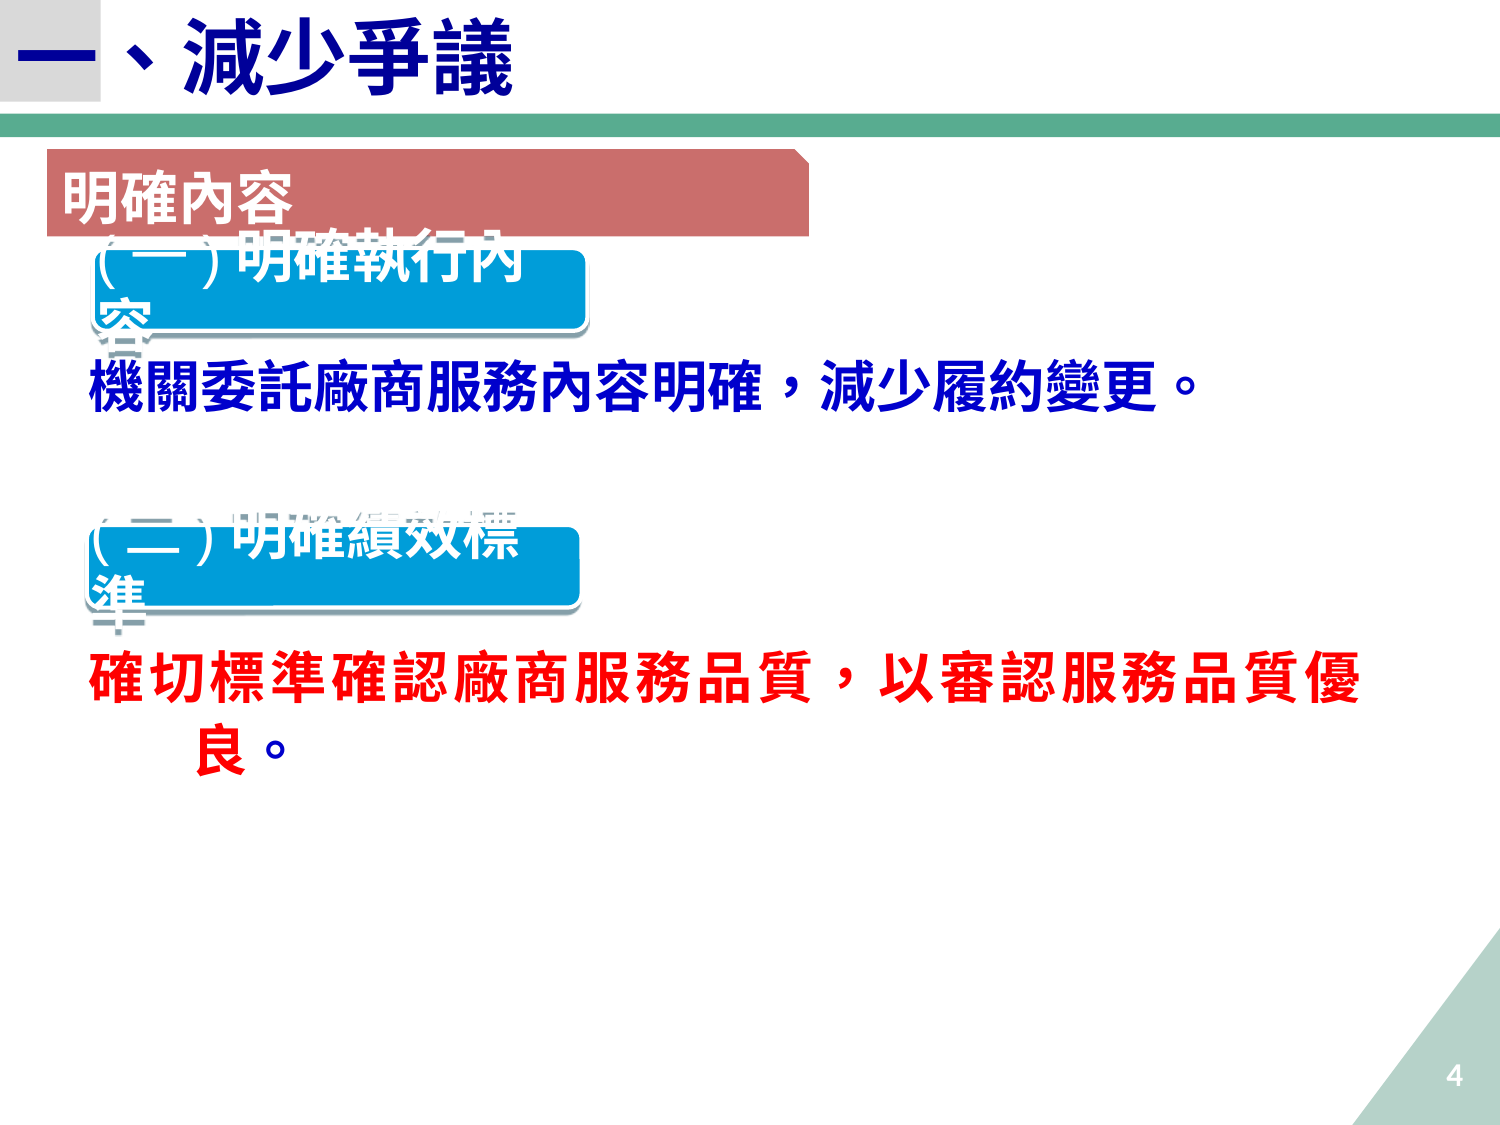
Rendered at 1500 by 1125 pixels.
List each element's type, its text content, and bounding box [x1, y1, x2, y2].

text_box [1352, 927, 1500, 1125]
text_box (一)明確執行內容 [92, 248, 588, 331]
text_box [0, 113, 1500, 138]
text_box 機關委託廠商服務內容明確，減少履約變更。 確切標準確認廠商服務品質，以審認服務品質優良。 [0, 265, 1376, 864]
slide_number <編號> [1128, 1042, 1478, 1103]
text_box 明確內容 [47, 149, 809, 237]
text_box (二)明確績效標準 [86, 524, 582, 608]
text_box 一、減少爭議 [0, 0, 1465, 114]
